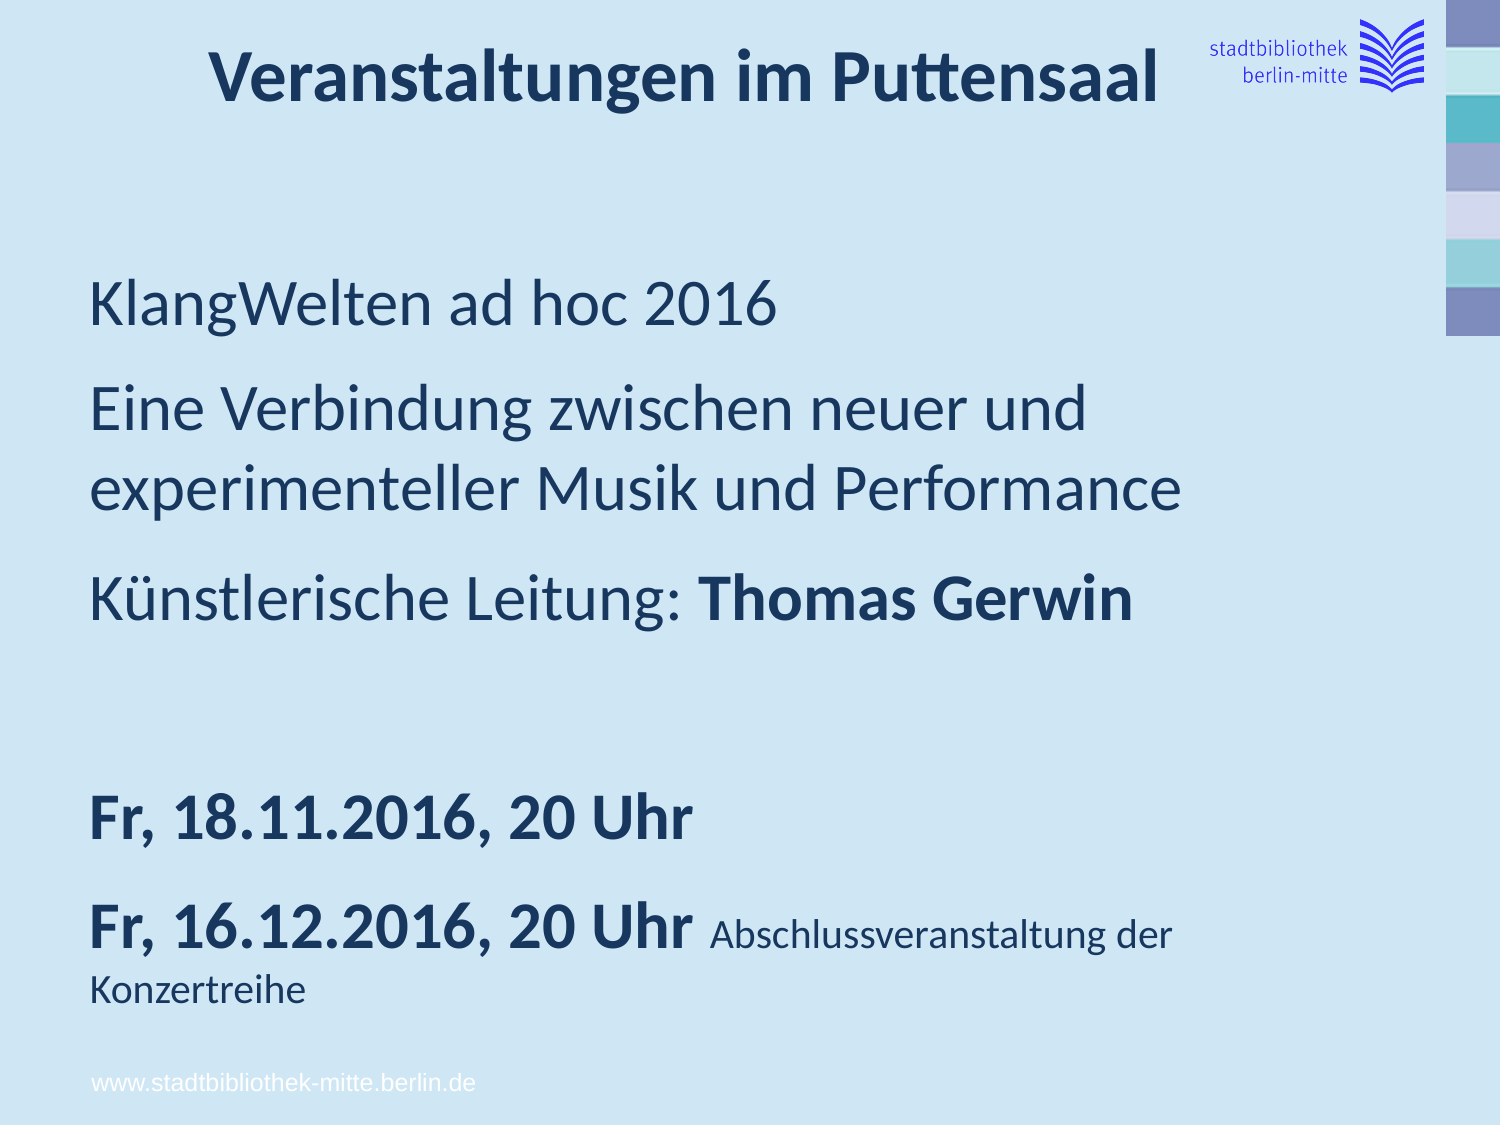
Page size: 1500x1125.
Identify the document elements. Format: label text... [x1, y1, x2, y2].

picture [1341, 19, 1424, 93]
picture [1446, 0, 1500, 336]
title Veranstaltungen im Puttensaal [29, 19, 1341, 244]
list KlangWelten ad hoc 2016 [75, 251, 1341, 356]
list Eine Verbindung zwischen neuer und experimenteller Musik und Performance Künstlerische Leitung: Thomas Gerwin Fr, 18.11.2016, 20 Uhr Fr, 16.12.2016, 20 Uhr Abschlussveranstaltung der Konzertreihe [75, 356, 1388, 1005]
